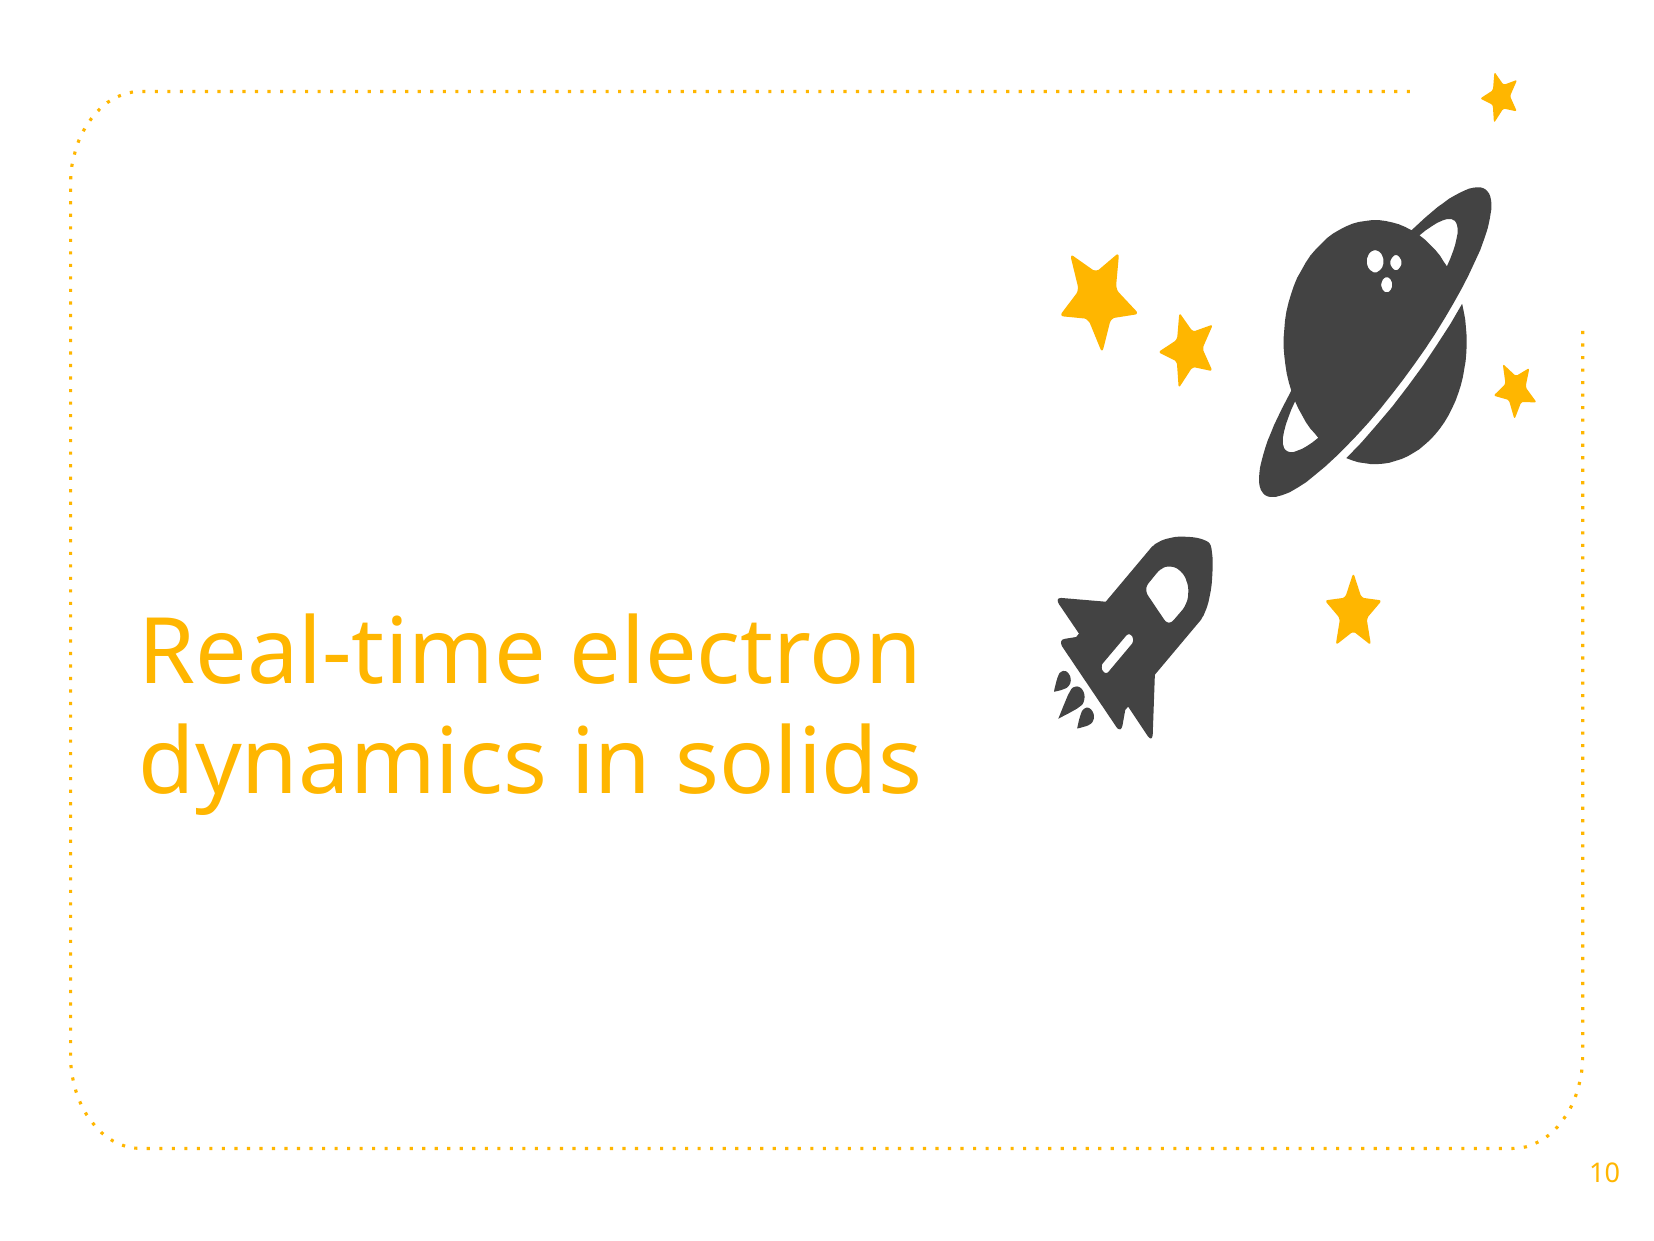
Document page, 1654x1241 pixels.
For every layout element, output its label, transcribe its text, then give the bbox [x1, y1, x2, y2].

title Real-time electron dynamics in solids [124, 547, 1025, 827]
text_box [1077, 707, 1094, 729]
slide_number <number> [1555, 1106, 1654, 1241]
text_box [1061, 254, 1137, 351]
text_box [1346, 303, 1467, 465]
text_box [1058, 686, 1085, 719]
text_box [1481, 73, 1517, 122]
text_box [1054, 670, 1071, 692]
text_box [1259, 187, 1492, 497]
text_box [1326, 574, 1381, 644]
text_box [1494, 364, 1536, 418]
text_box [1057, 536, 1213, 739]
text_box [1159, 314, 1212, 387]
